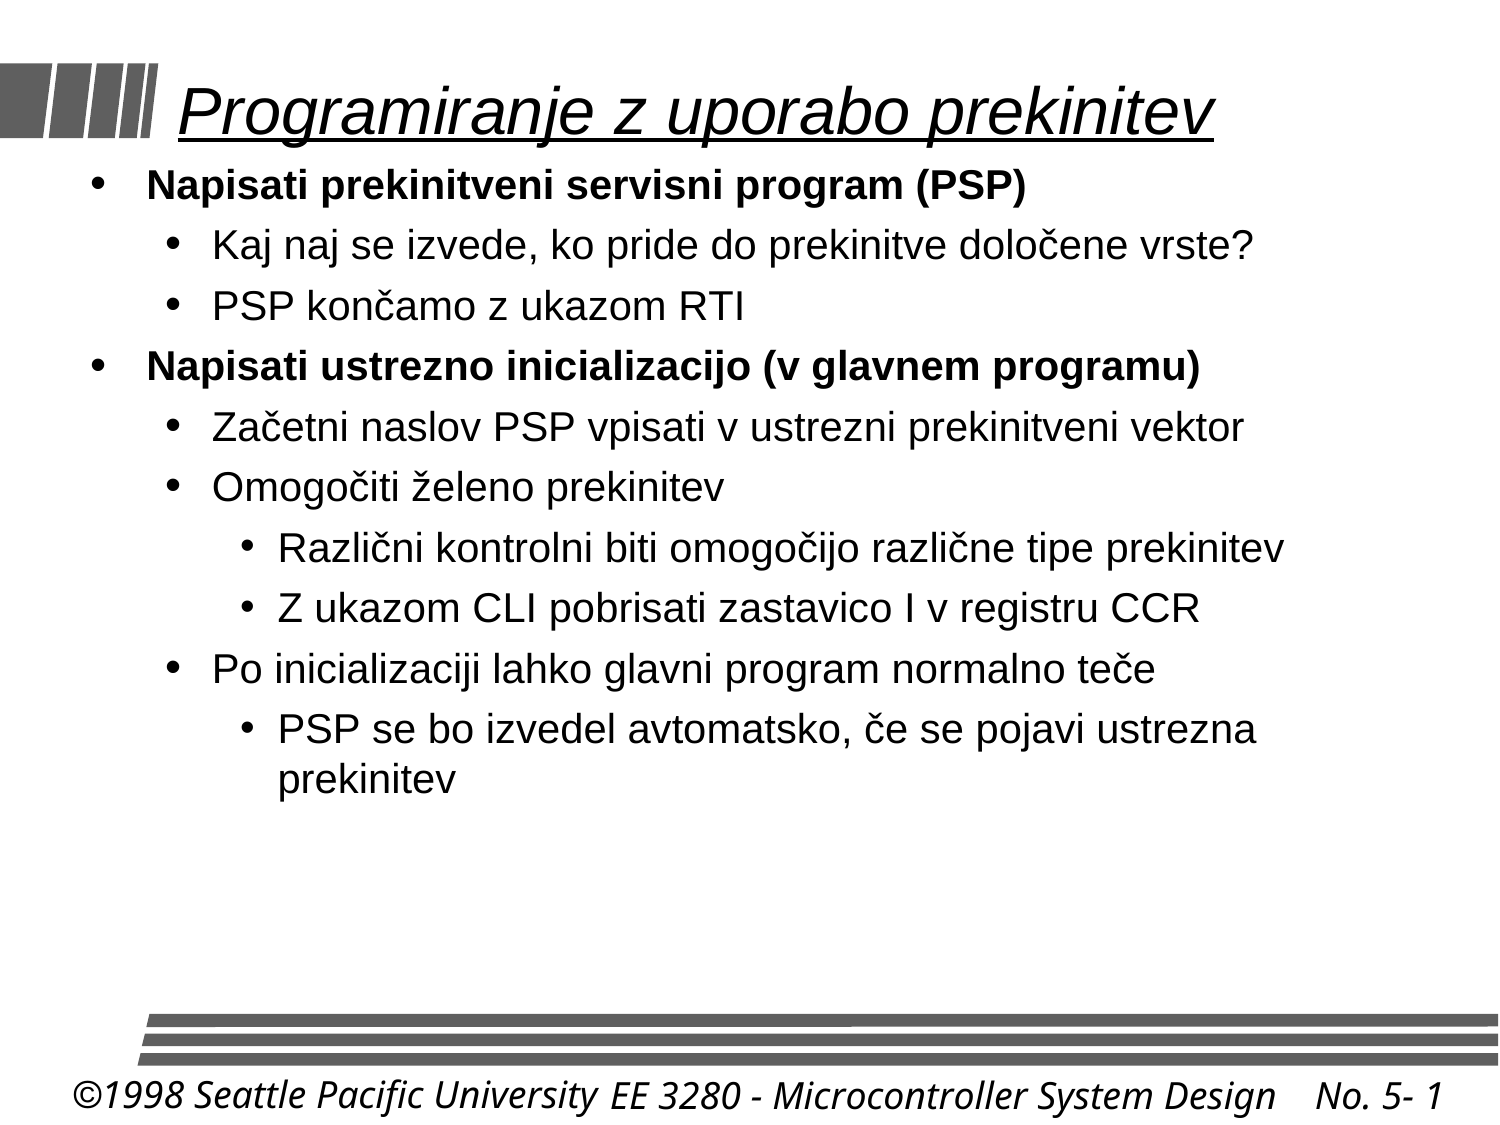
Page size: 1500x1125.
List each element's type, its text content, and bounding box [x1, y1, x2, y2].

list Napisati prekinitveni servisni program (PSP) Kaj naj se izvede, ko pride do prekinitve določene vrste? PSP končamo z ukazom RTI Napisati ustrezno inicializacijo (v glavnem programu) Začetni naslov PSP vpisati v ustrezni prekinitveni vektor Omogočiti želeno prekinitev Različni kontrolni biti omogočijo različne tipe prekinitev Z ukazom CLI pobrisati zastavico I v registru CCR Po inicializaciji lahko glavni program normalno teče PSP se bo izvedel avtomatsko, če se pojavi ustrezna prekinitev [74, 149, 1423, 947]
title Programiranje z uporabo prekinitev [162, 60, 1498, 156]
